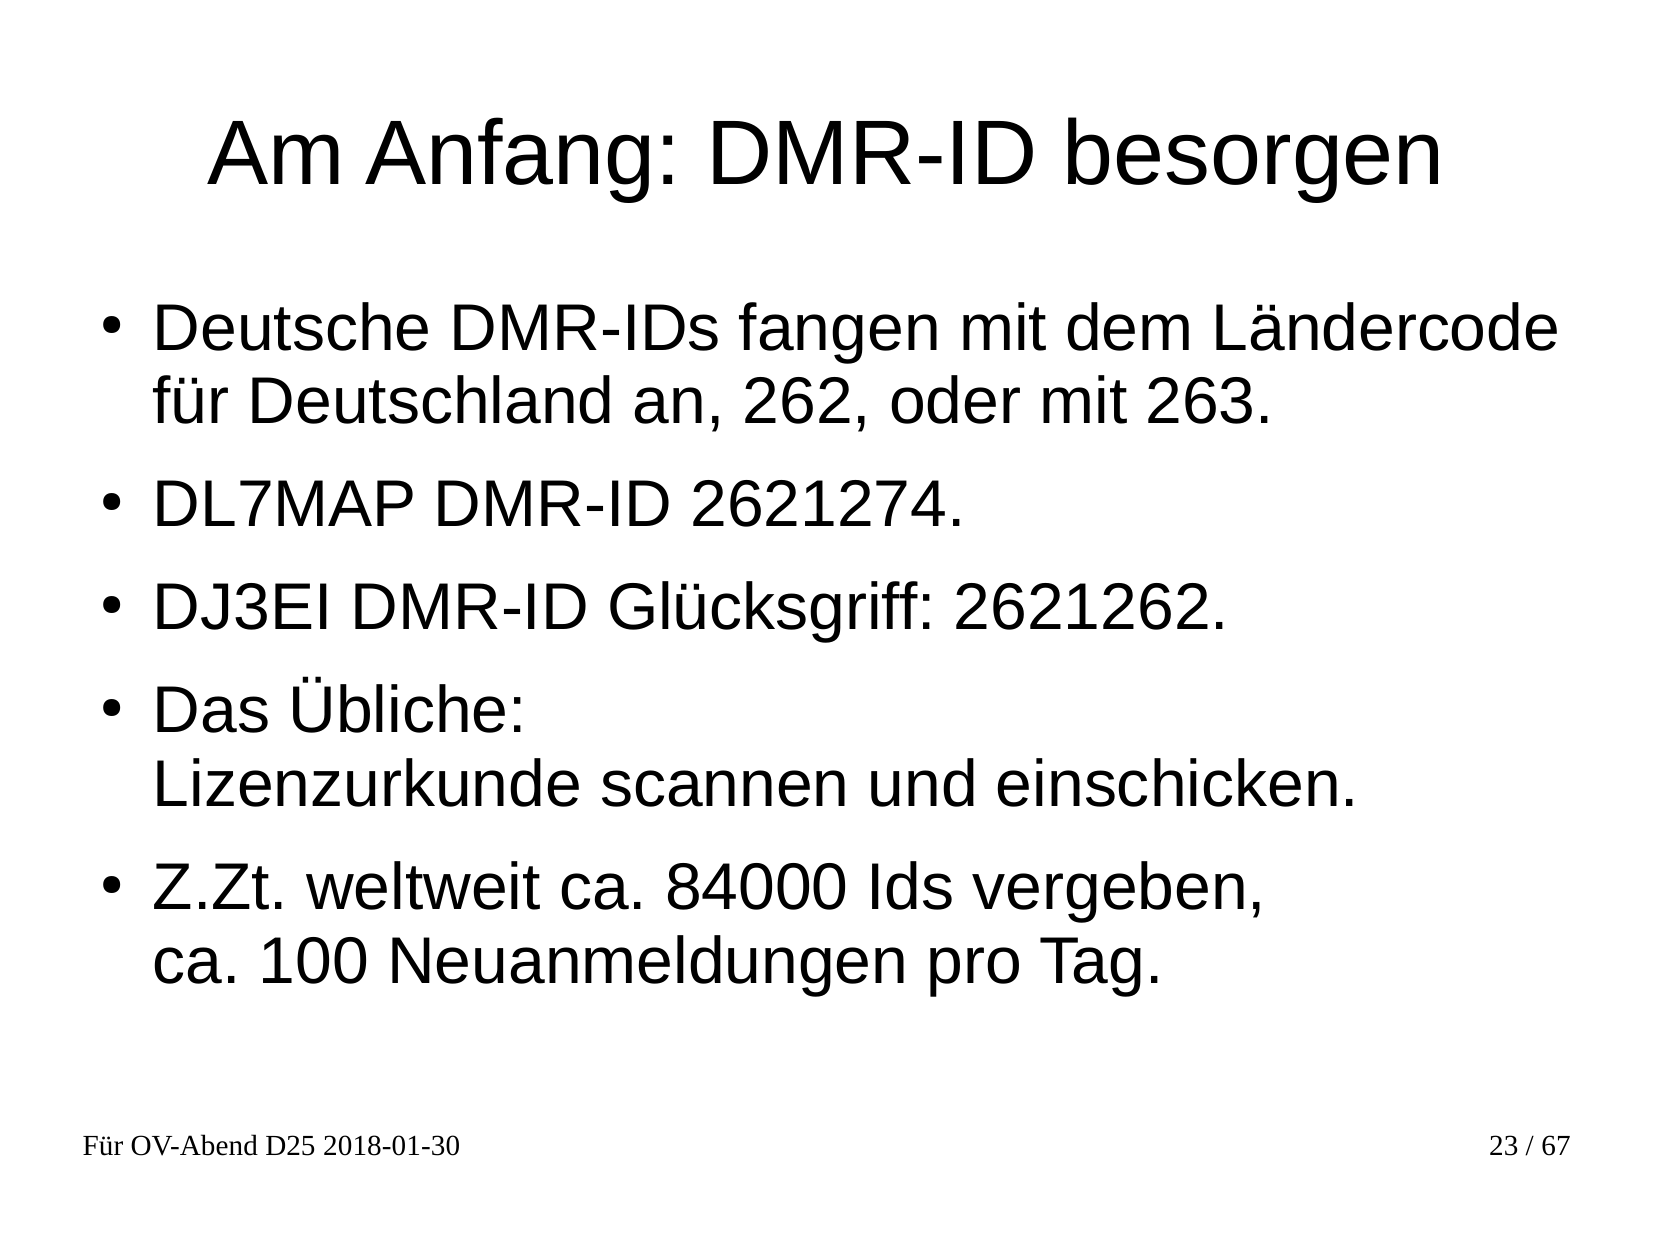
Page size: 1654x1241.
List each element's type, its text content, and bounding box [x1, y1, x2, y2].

title Am Anfang: DMR-ID besorgen [82, 49, 1571, 257]
list Deutsche DMR-IDs fangen mit dem Ländercode für Deutschland an, 262, oder mit 263. DL7MAP DMR-ID 2621274. DJ3EI DMR-ID Glücksgriff: 2621262. Das Übliche: Lizenzurkunde scannen und einschicken. Z.Zt. weltweit ca. 84000 Ids vergeben, ca. 100 Neuanmeldungen pro Tag. [82, 290, 1571, 1010]
